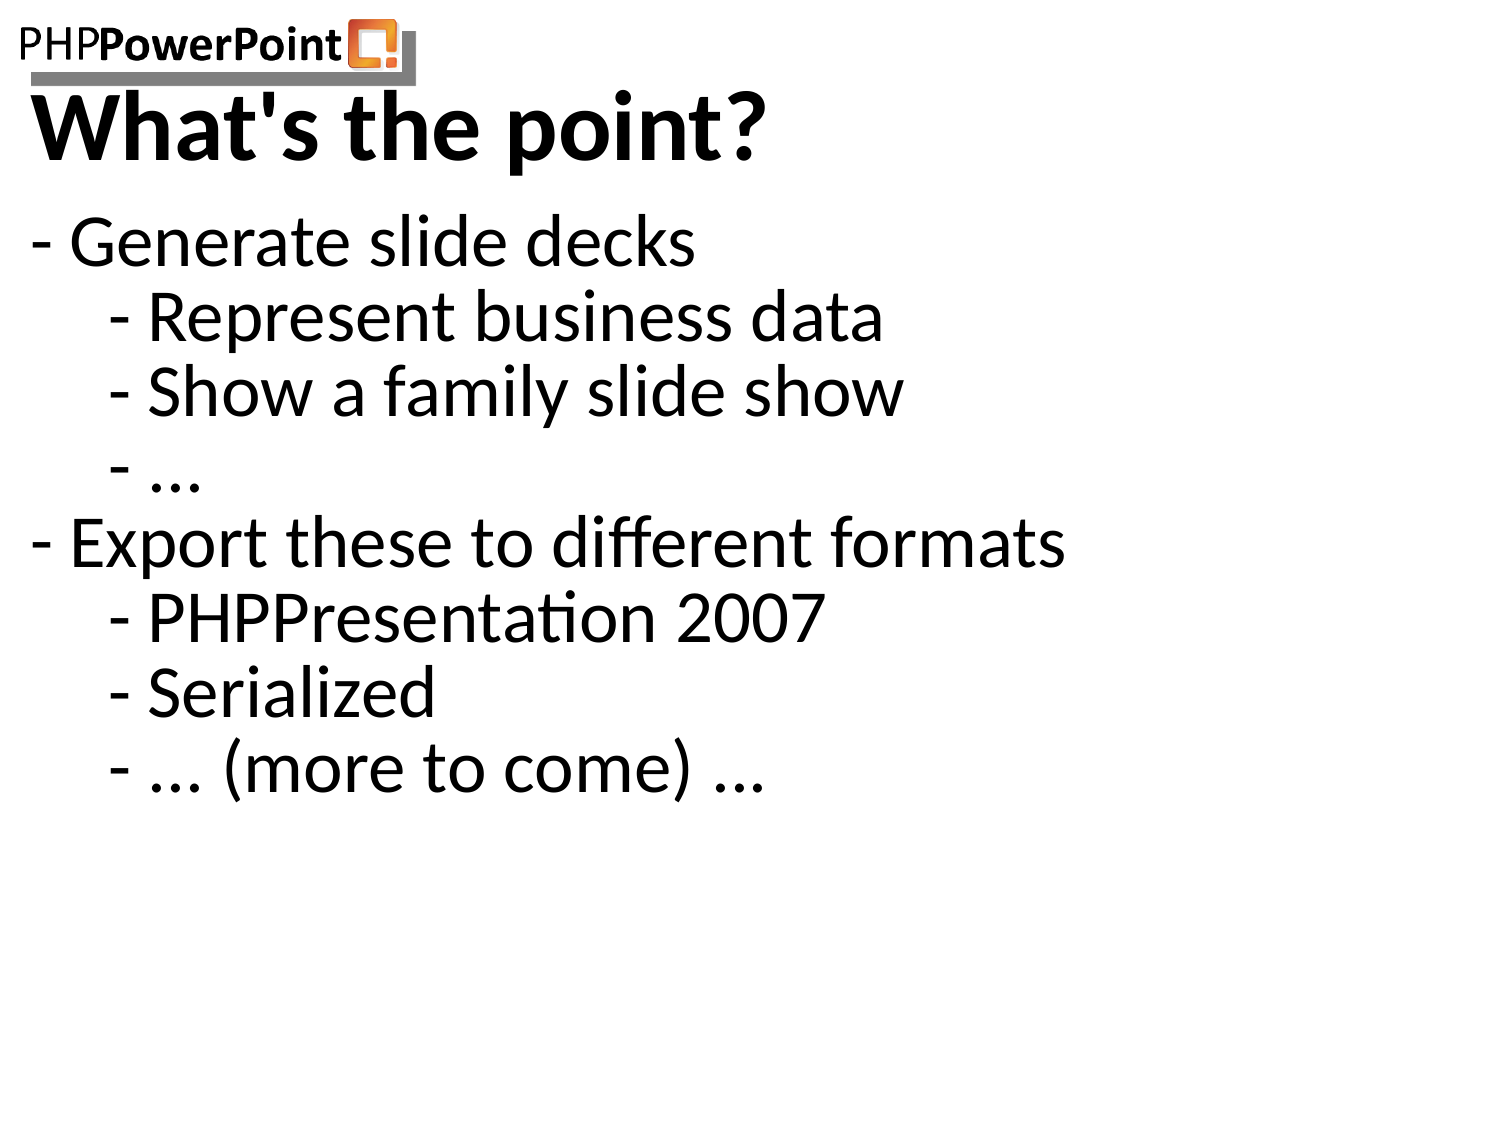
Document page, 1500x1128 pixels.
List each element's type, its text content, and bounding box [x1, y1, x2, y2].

text_box What's the point? [15, 78, 1469, 203]
text_box Generate slide decks Represent business data Show a family slide show ... Export these to different formats PHPPresentation 2007 Serialized ... (more to come) ... [15, 203, 1469, 1128]
picture [15, 15, 402, 72]
